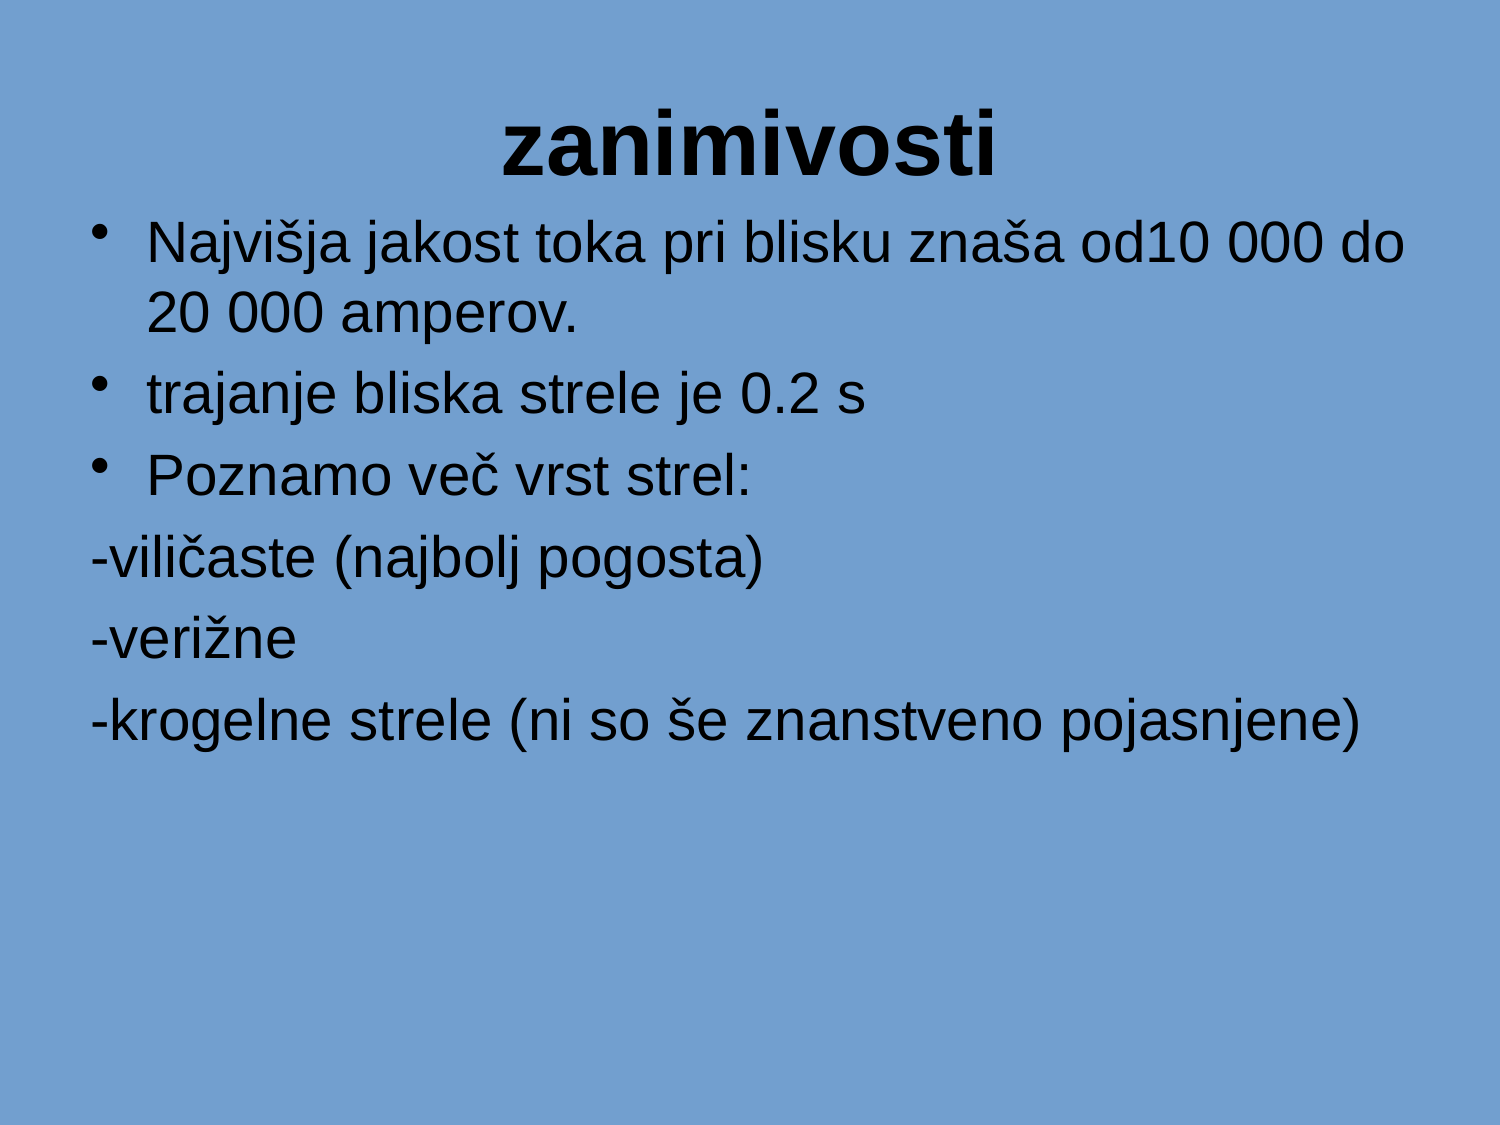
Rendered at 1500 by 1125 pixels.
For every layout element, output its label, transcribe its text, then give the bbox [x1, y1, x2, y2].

list Najvišja jakost toka pri blisku znaša od10 000 do 20 000 amperov. trajanje bliska strele je 0.2 s Poznamo več vrst strel: -viličaste (najbolj pogosta) -verižne -krogelne strele (ni so še znanstveno pojasnjene) [75, 196, 1425, 1005]
title zanimivosti [75, 45, 1425, 196]
